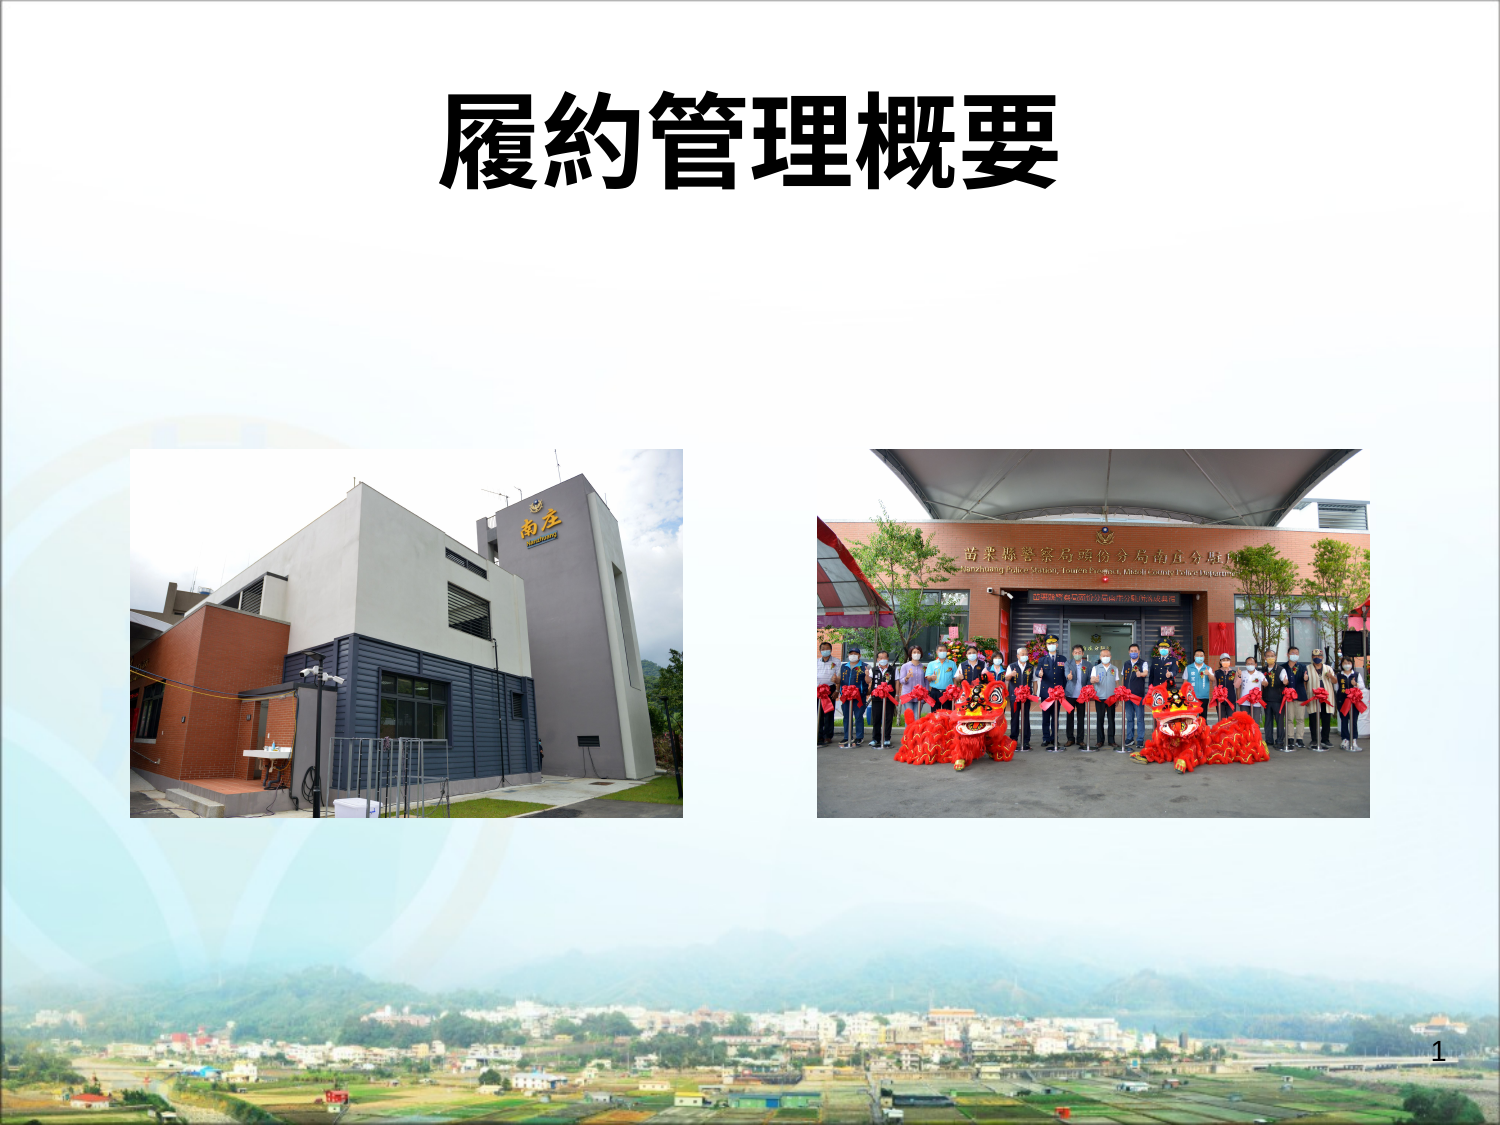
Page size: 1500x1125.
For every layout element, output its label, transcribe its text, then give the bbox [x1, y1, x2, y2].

picture [0, 0, 1500, 1125]
title 履約管理概要 [75, 45, 1426, 233]
text_box <編號> [1111, 1024, 1462, 1103]
